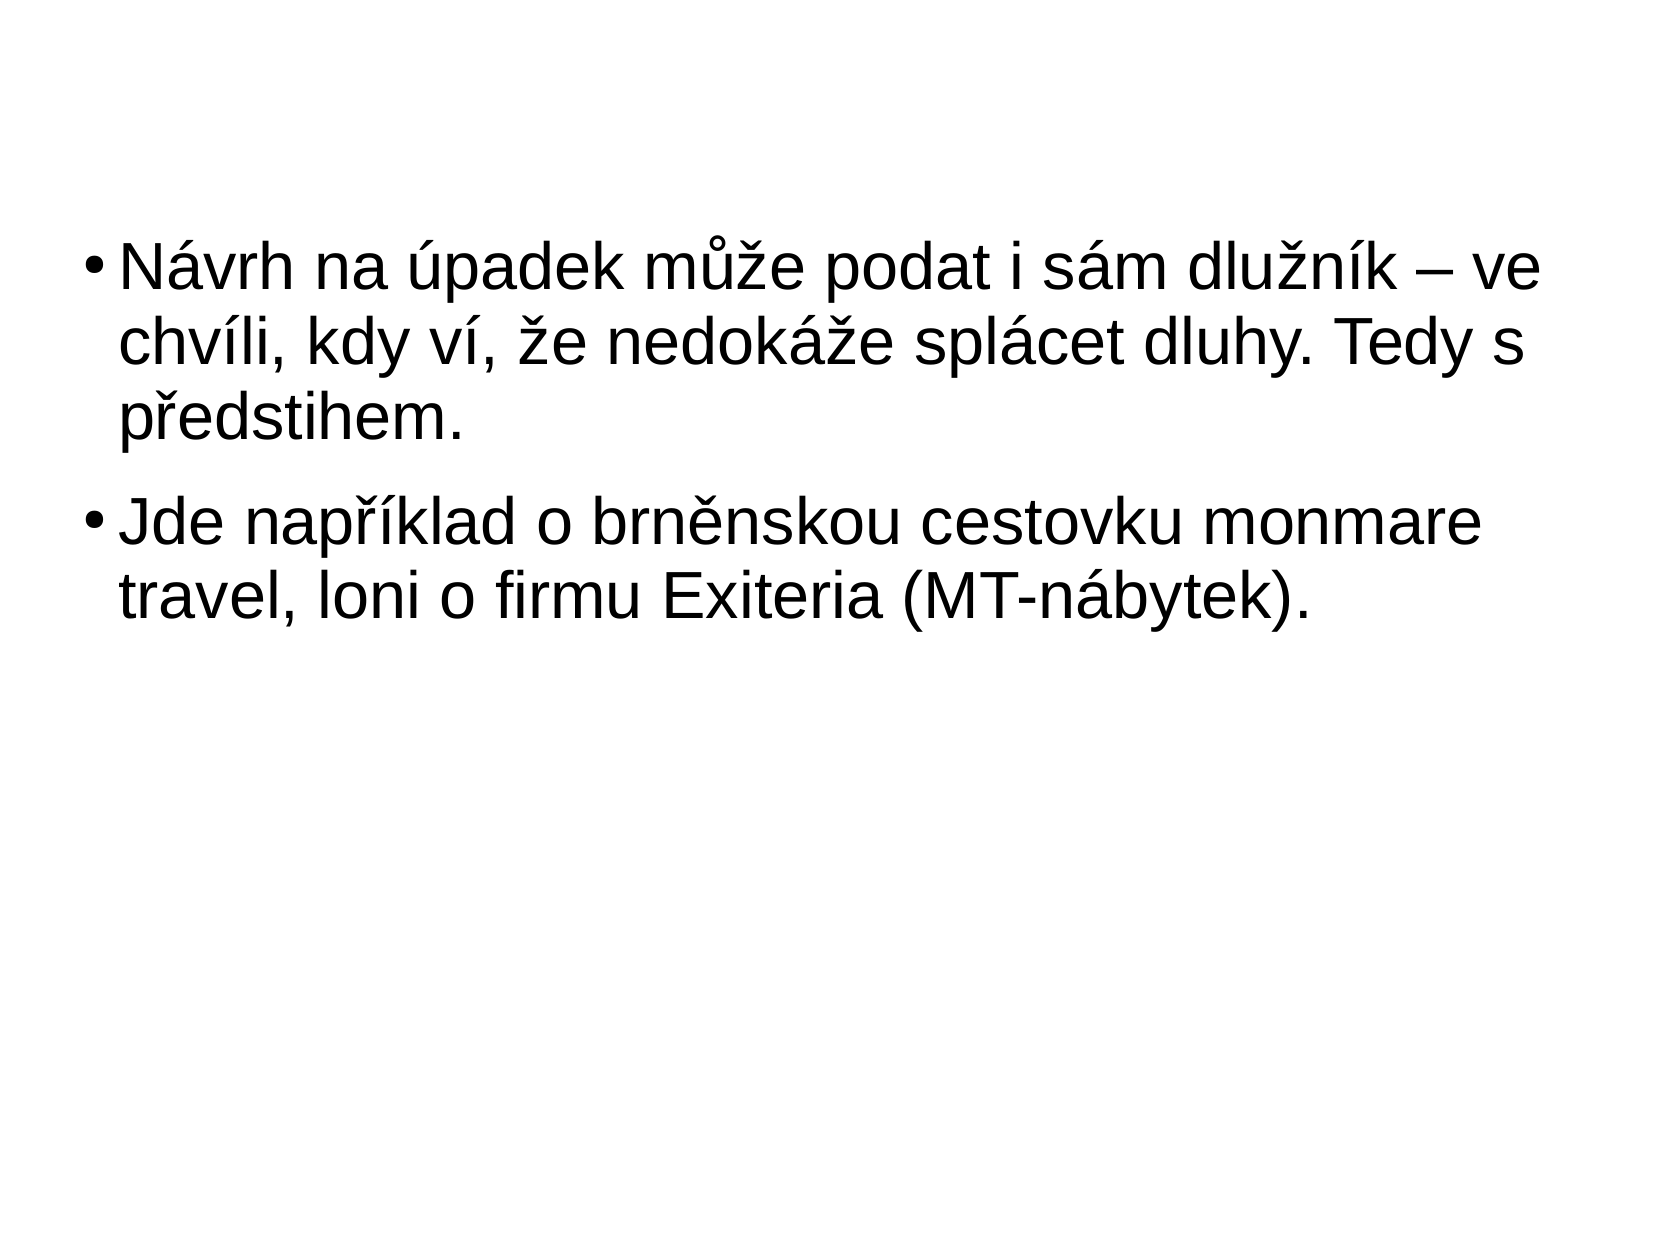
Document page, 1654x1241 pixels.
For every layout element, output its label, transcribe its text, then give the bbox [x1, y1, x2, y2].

subtitle Návrh na úpadek může podat i sám dlužník – ve chvíli, kdy ví, že nedokáže splácet dluhy. Tedy s předstihem. Jde například o brněnskou cestovku monmare travel, loni o firmu Exiteria (MT-nábytek). [82, 49, 1571, 1109]
